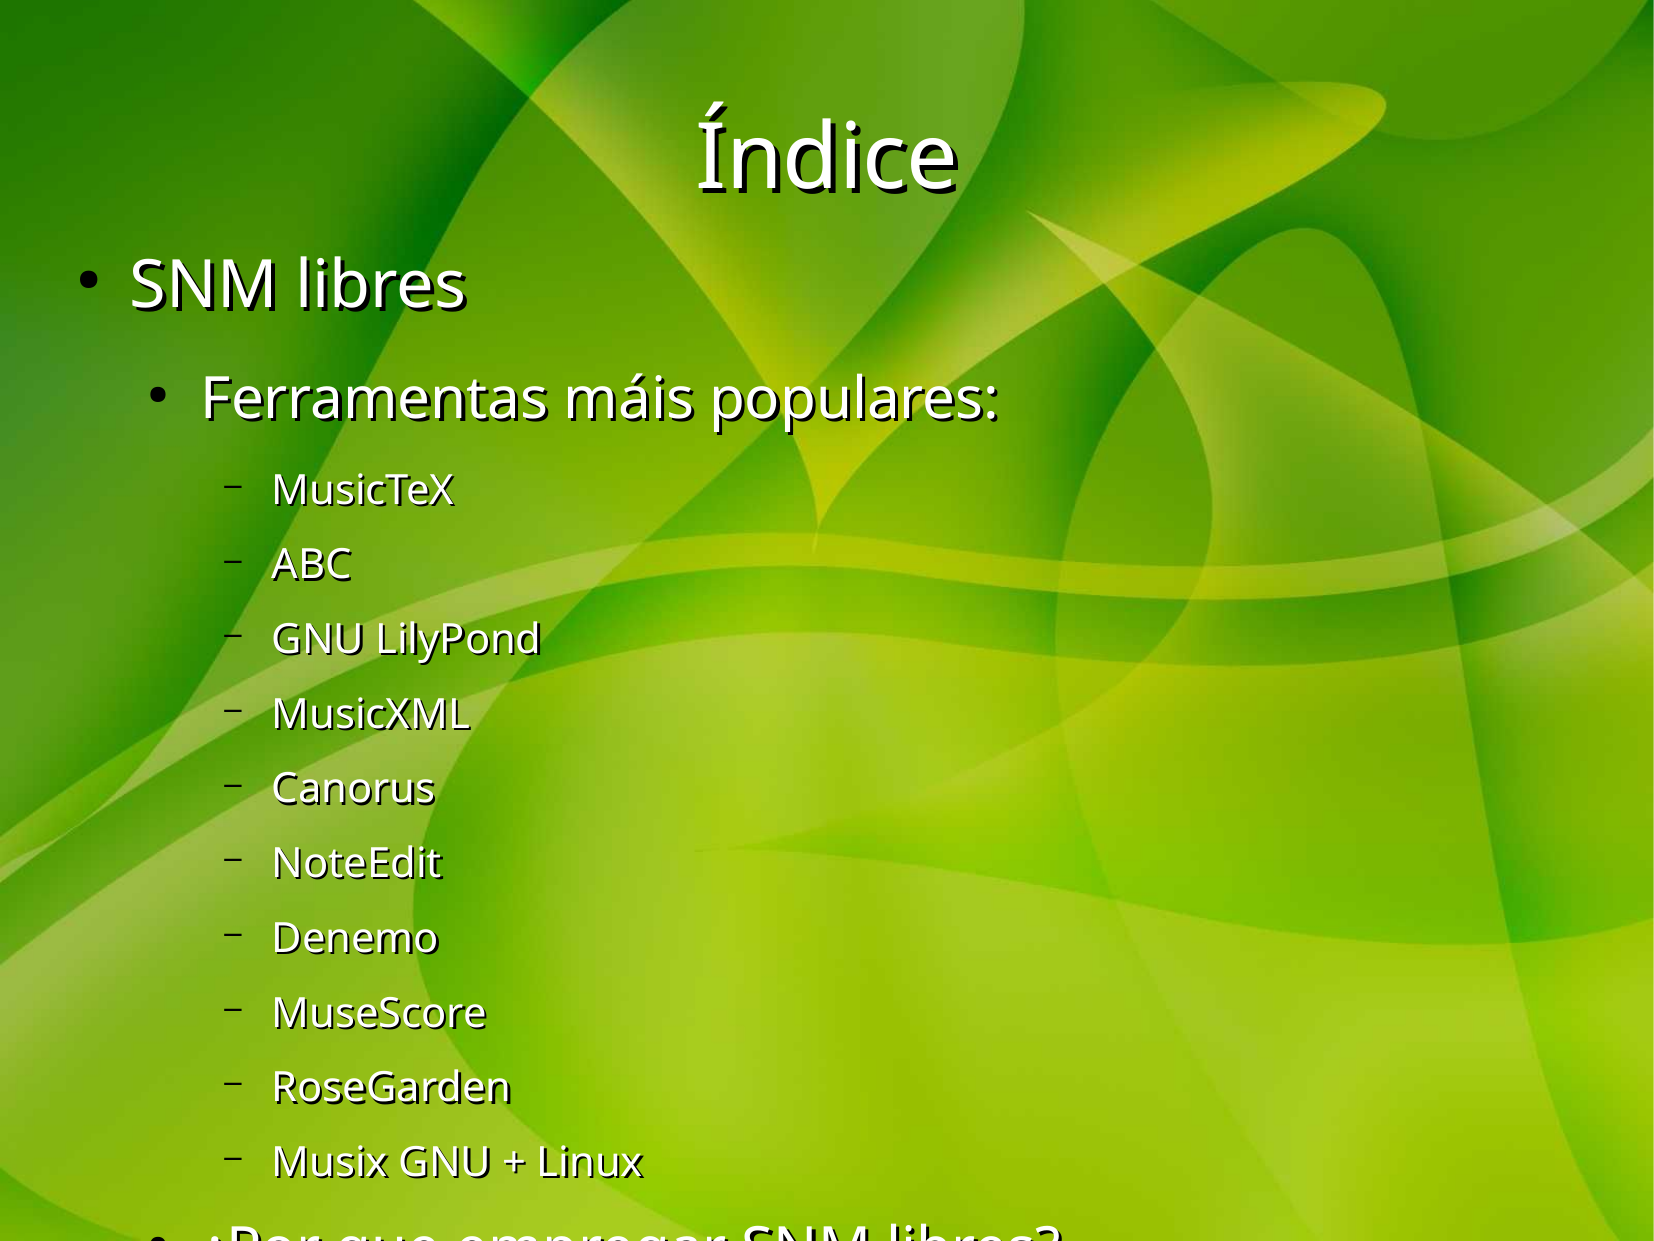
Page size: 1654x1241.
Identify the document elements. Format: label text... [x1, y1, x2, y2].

title Índice [82, 56, 1571, 250]
picture [240, 1234, 253, 1241]
list SNM libres Ferramentas máis populares: MusicTeX ABC GNU LilyPond MusicXML Canorus NoteEdit Denemo MuseScore RoseGarden Musix GNU + Linux ¿Por que empregar SNM libres? [59, 236, 1548, 1212]
picture [0, 0, 1654, 1241]
